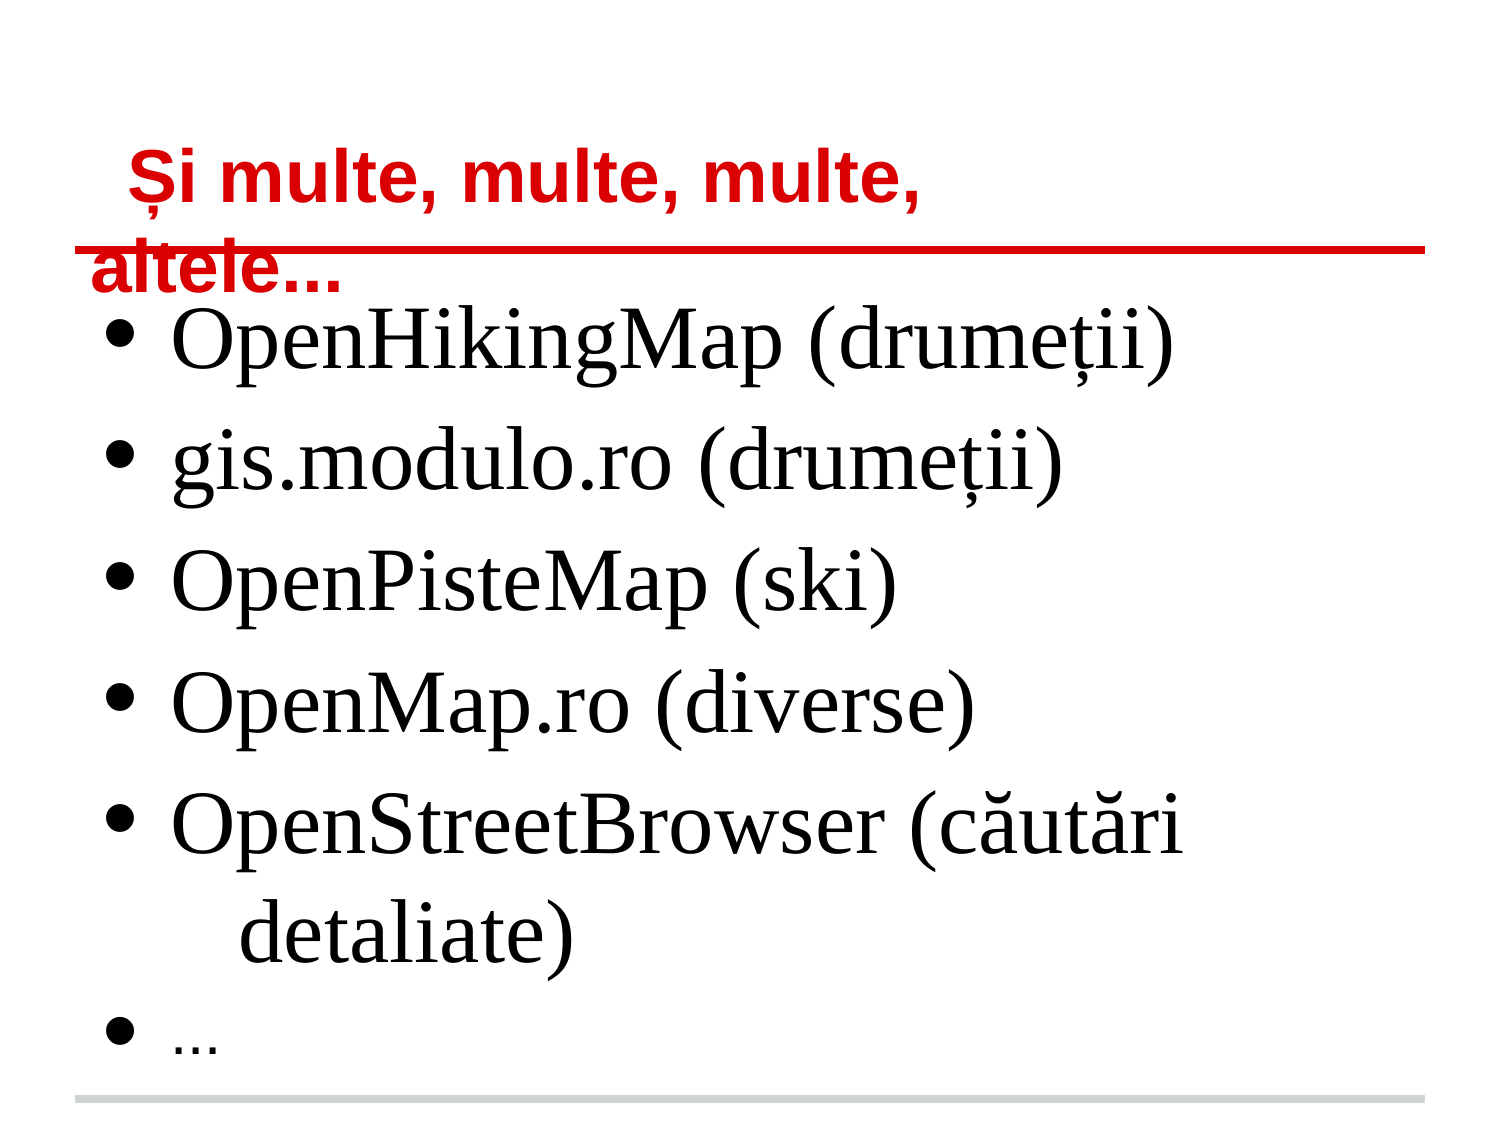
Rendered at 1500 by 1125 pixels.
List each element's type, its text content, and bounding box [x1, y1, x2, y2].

list OpenHikingMap (drumeții) gis.modulo.ro (drumeții) OpenPisteMap (ski) OpenMap.ro (diverse) OpenStreetBrowser (căutări detaliate) ... [75, 262, 1426, 1078]
title Și multe, multe, multe, altele... [75, 45, 1426, 233]
